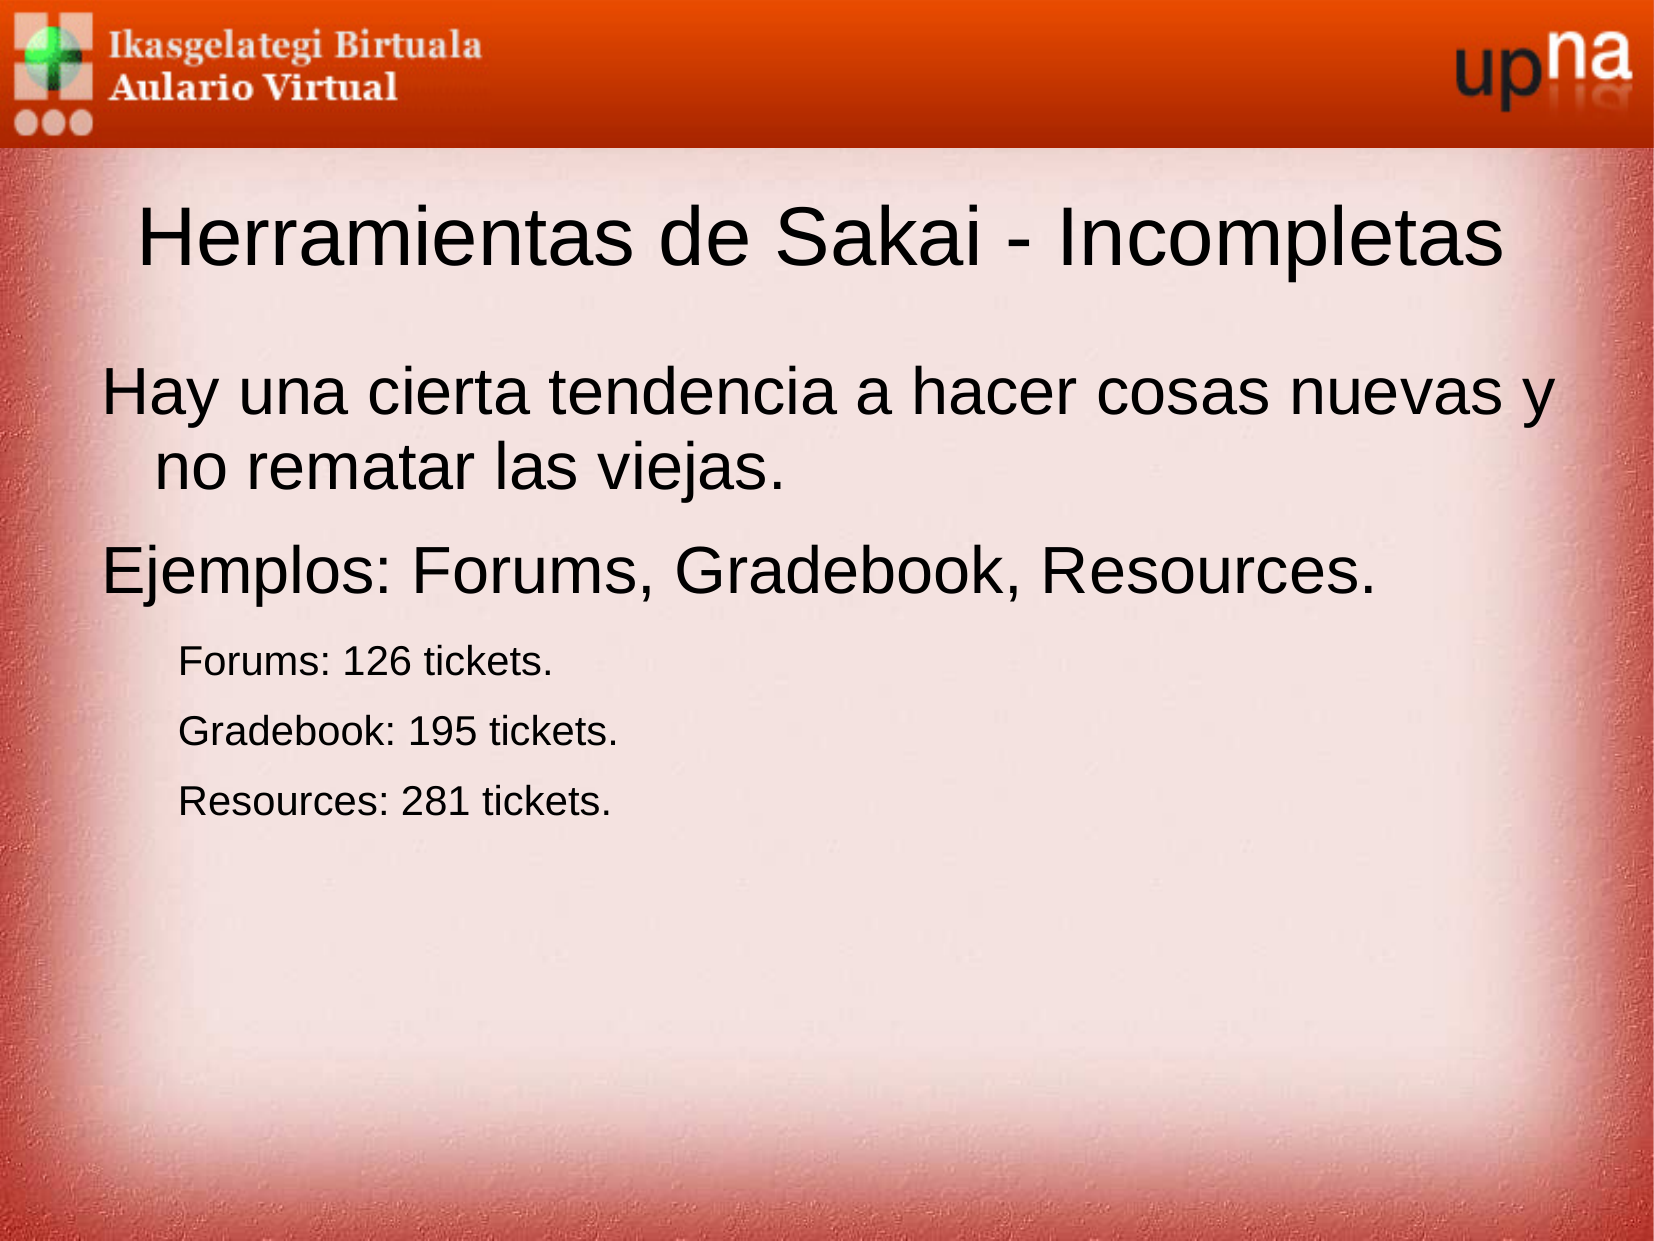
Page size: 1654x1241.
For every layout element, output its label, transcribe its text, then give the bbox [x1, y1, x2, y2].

list Hay una cierta tendencia a hacer cosas nuevas y no rematar las viejas. Ejemplos: Forums, Gradebook, Resources. Forums: 126 tickets. Gradebook: 195 tickets. Resources: 281 tickets. [83, 354, 1572, 1095]
title Herramientas de Sakai - Incompletas [77, 148, 1566, 326]
picture [0, 0, 1654, 1241]
